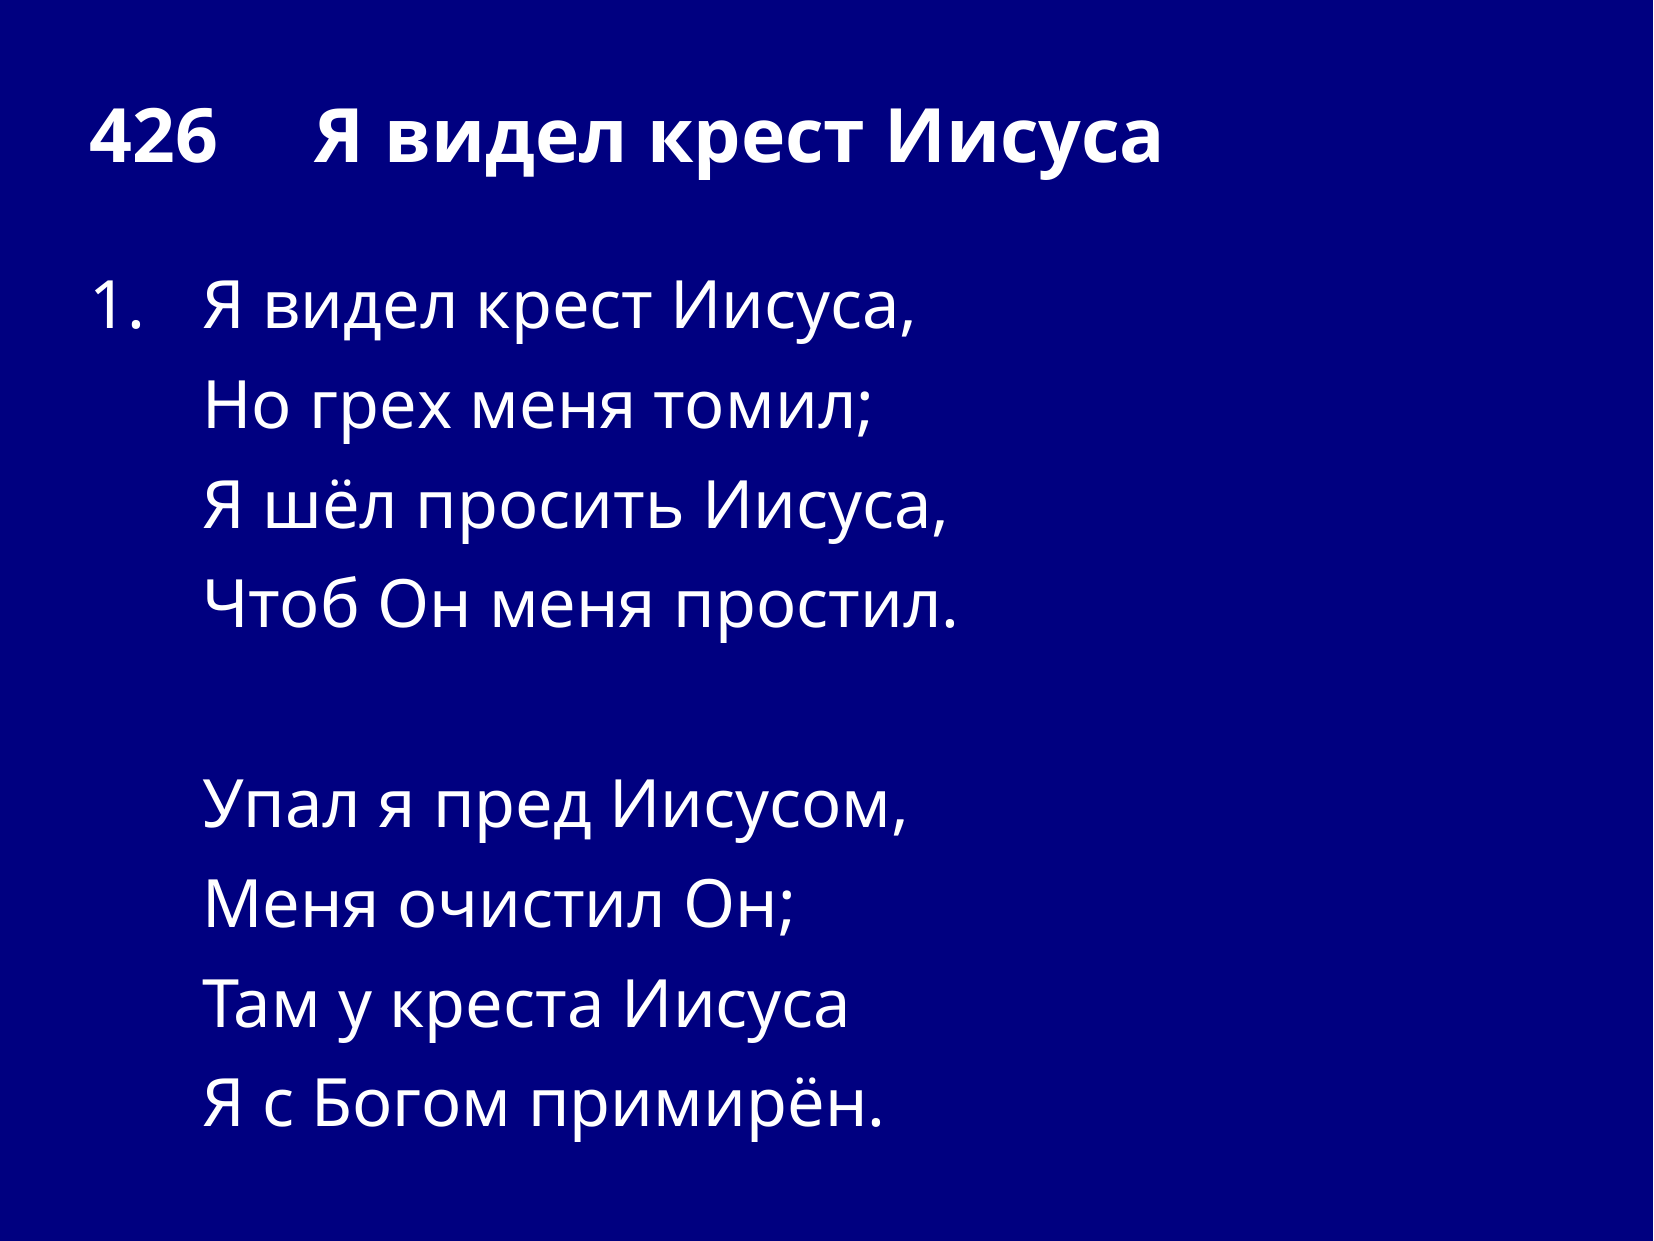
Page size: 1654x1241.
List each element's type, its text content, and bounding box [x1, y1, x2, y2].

text_box 426 Я видел крест Иисуса [75, 75, 1576, 188]
text_box 1. Я видел крест Иисуса, Но грех меня томил; Я шёл просить Иисуса, Чтоб Он меня простил. Упал я пред Иисусом, Меня очистил Он; Там у креста Иисуса Я с Богом примирён. [75, 188, 1576, 1163]
